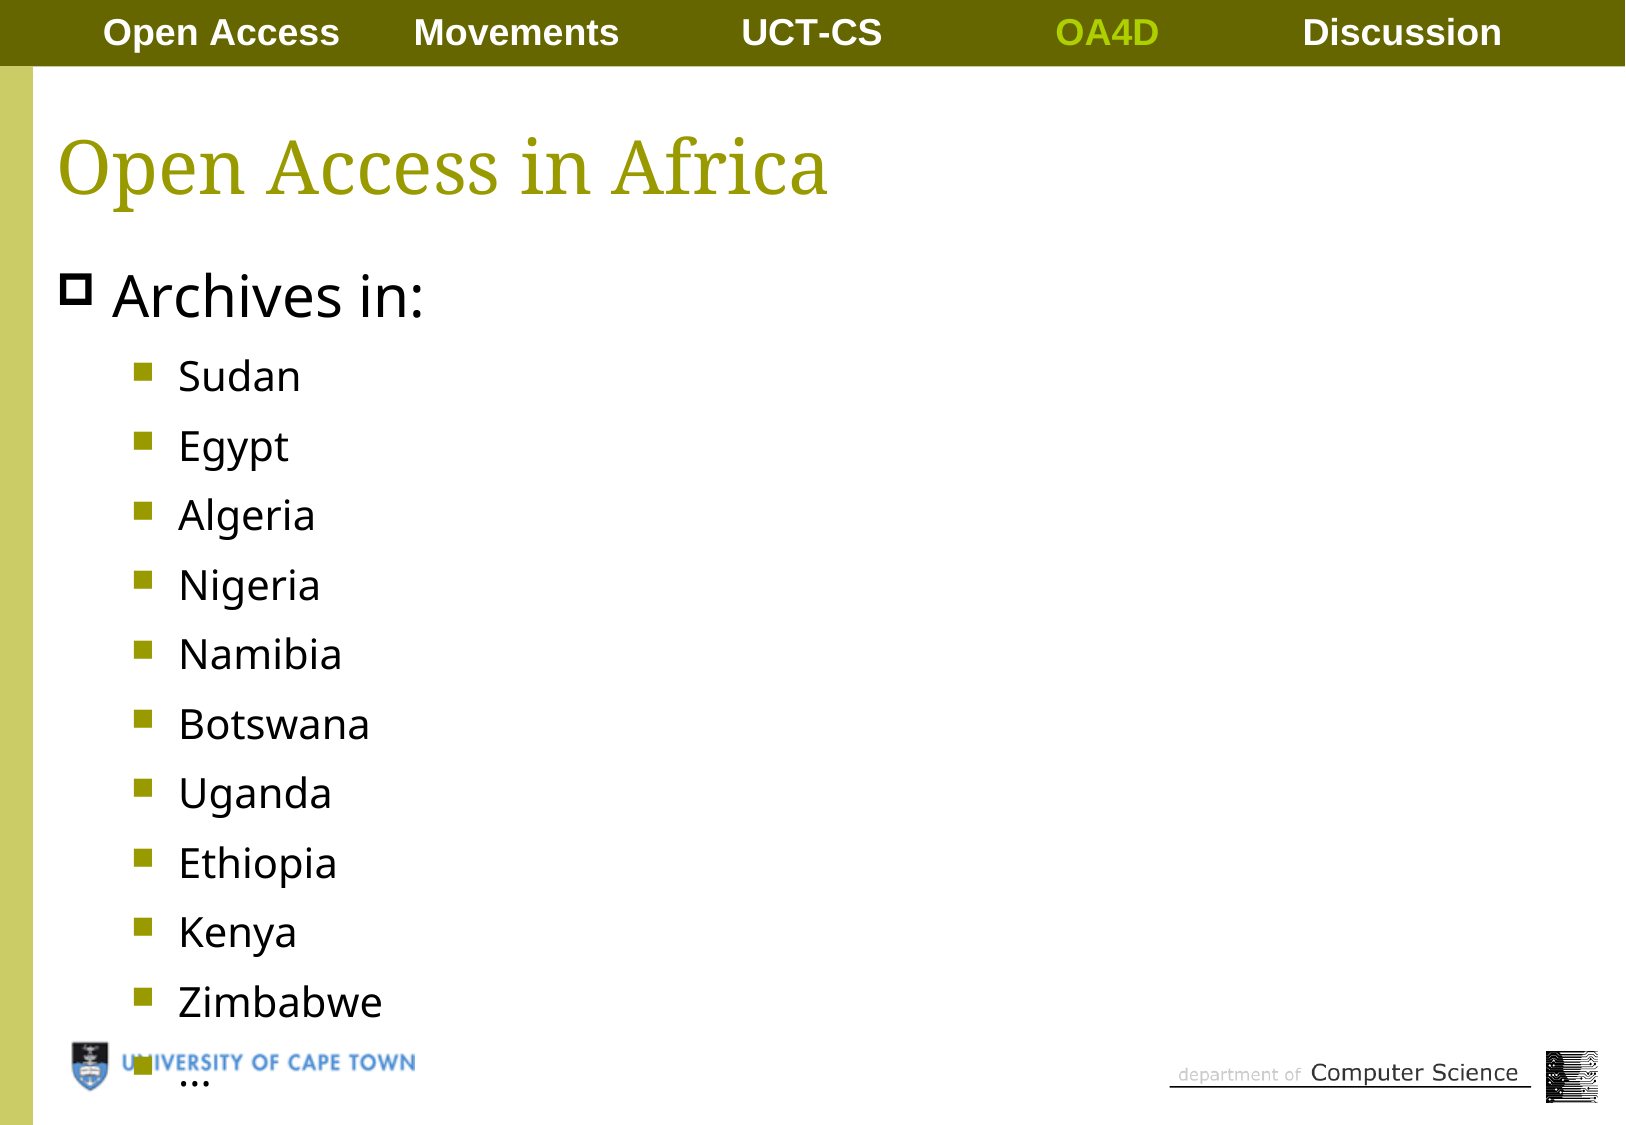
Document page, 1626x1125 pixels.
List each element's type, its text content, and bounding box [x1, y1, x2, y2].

picture [1169, 1043, 1532, 1091]
picture [1546, 1051, 1598, 1103]
title Open Access in Africa [56, 109, 1543, 222]
list Archives in: Sudan Egypt Algeria Nigeria Namibia Botswana Uganda Ethiopia Kenya Zimbabwe ... [56, 255, 1544, 994]
picture [61, 1024, 415, 1103]
text_box Open Access Movements UCT-CS OA4D Discussion [29, 0, 1595, 61]
